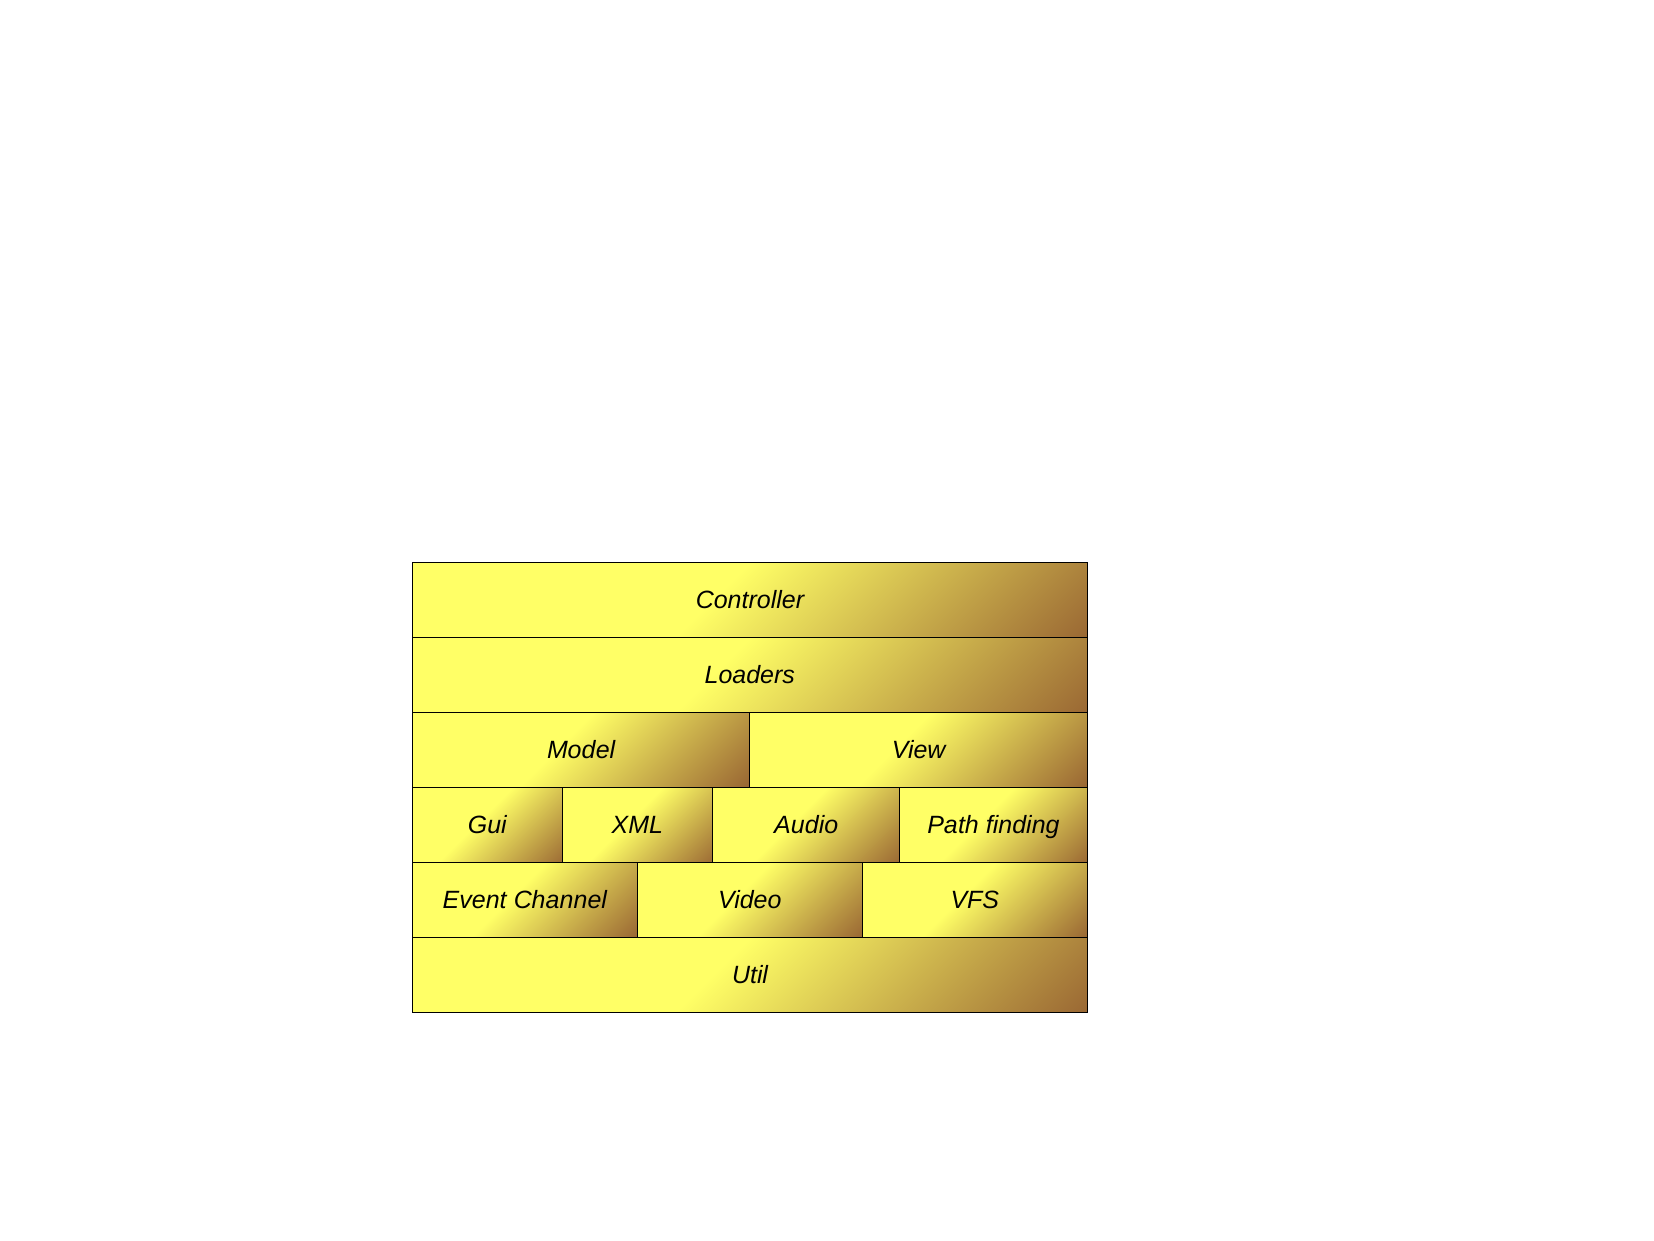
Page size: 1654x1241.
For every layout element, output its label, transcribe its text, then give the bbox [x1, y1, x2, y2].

text_box Video [637, 862, 862, 937]
text_box Controller [412, 562, 1088, 637]
text_box XML [562, 787, 712, 863]
text_box VFS [862, 863, 1088, 937]
text_box Util [412, 937, 1088, 1013]
text_box Model [412, 712, 749, 787]
text_box View [749, 712, 1088, 788]
text_box Path finding [899, 788, 1088, 863]
text_box Event Channel [412, 862, 637, 937]
text_box Gui [412, 787, 562, 862]
text_box Loaders [412, 637, 1088, 712]
text_box Audio [712, 787, 899, 863]
